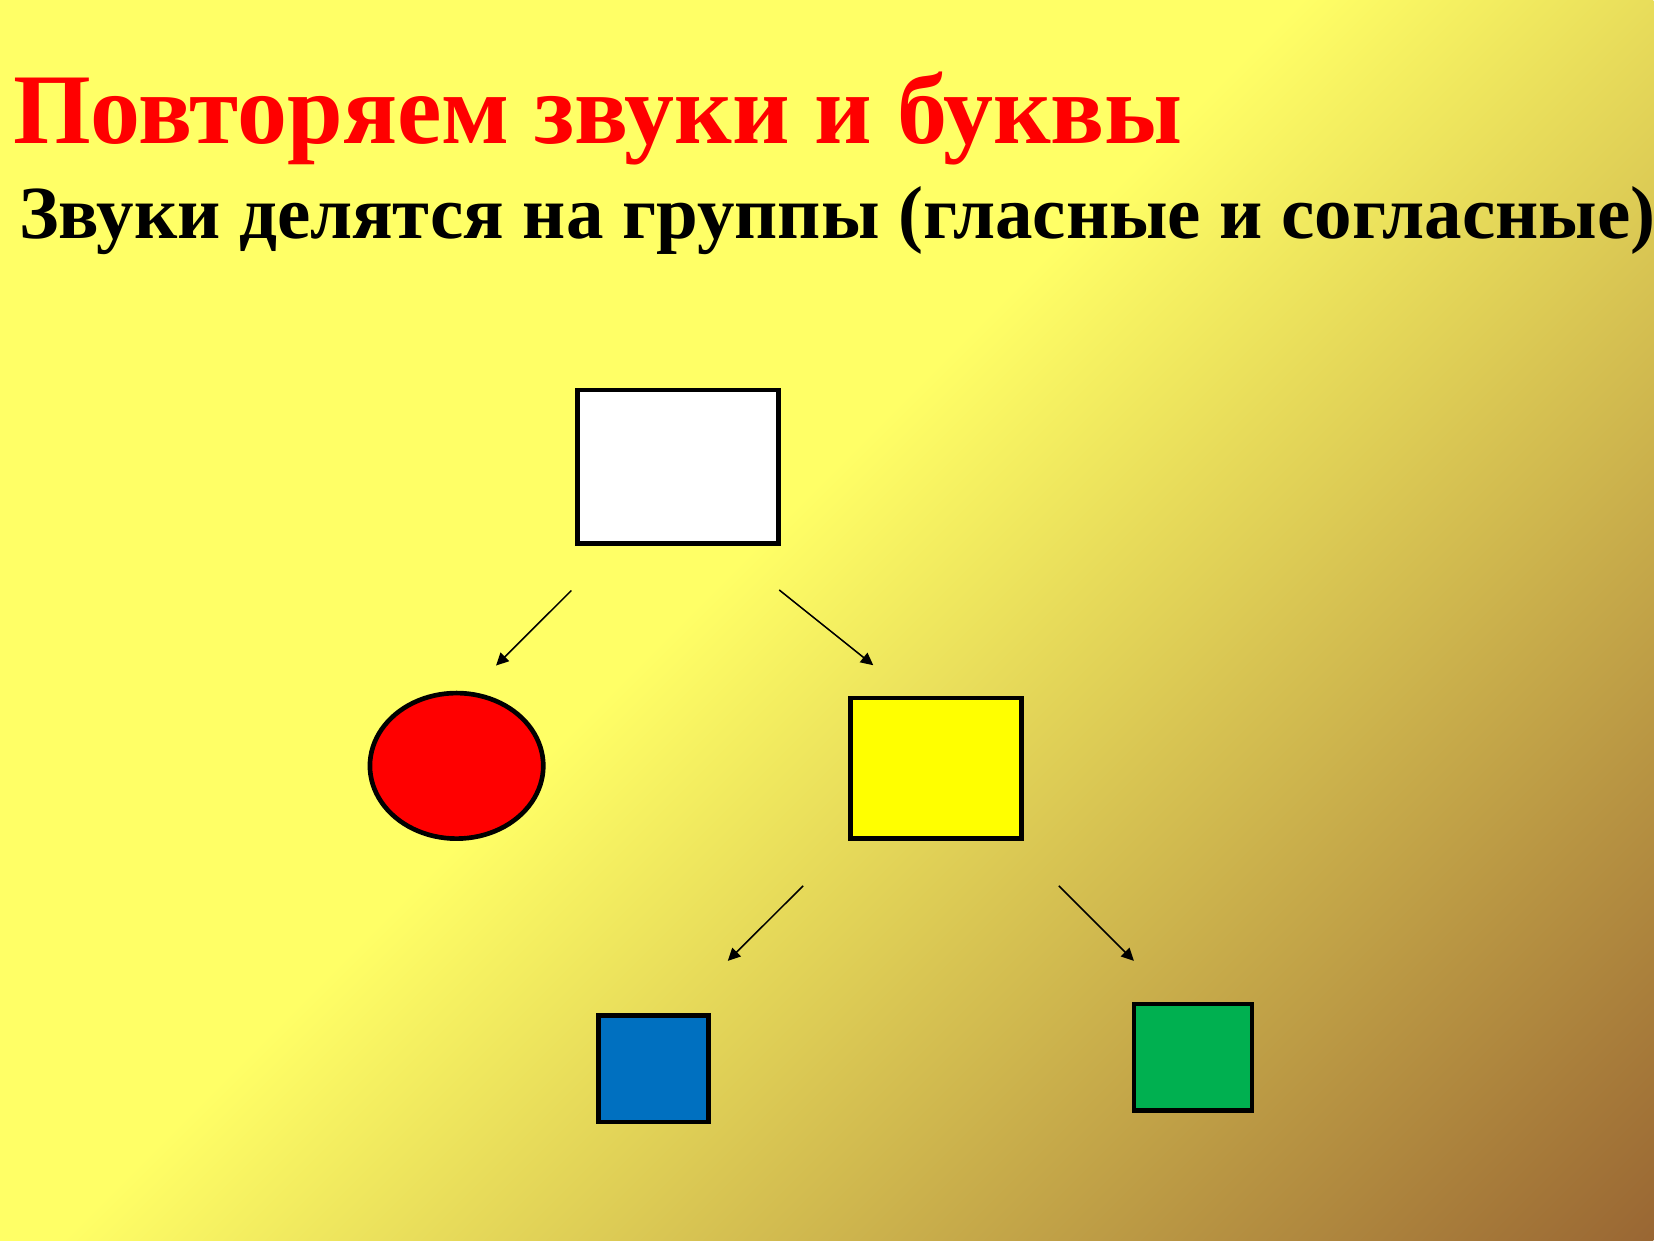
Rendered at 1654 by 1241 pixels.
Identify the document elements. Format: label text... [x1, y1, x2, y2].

text_box [850, 697, 1022, 839]
text_box [1133, 1003, 1252, 1111]
text_box [598, 1015, 709, 1122]
text_box Повторяем звуки и буквы Звуки делятся на группы (гласные и согласные) [0, 35, 1654, 261]
text_box [369, 693, 544, 839]
text_box [577, 390, 779, 544]
